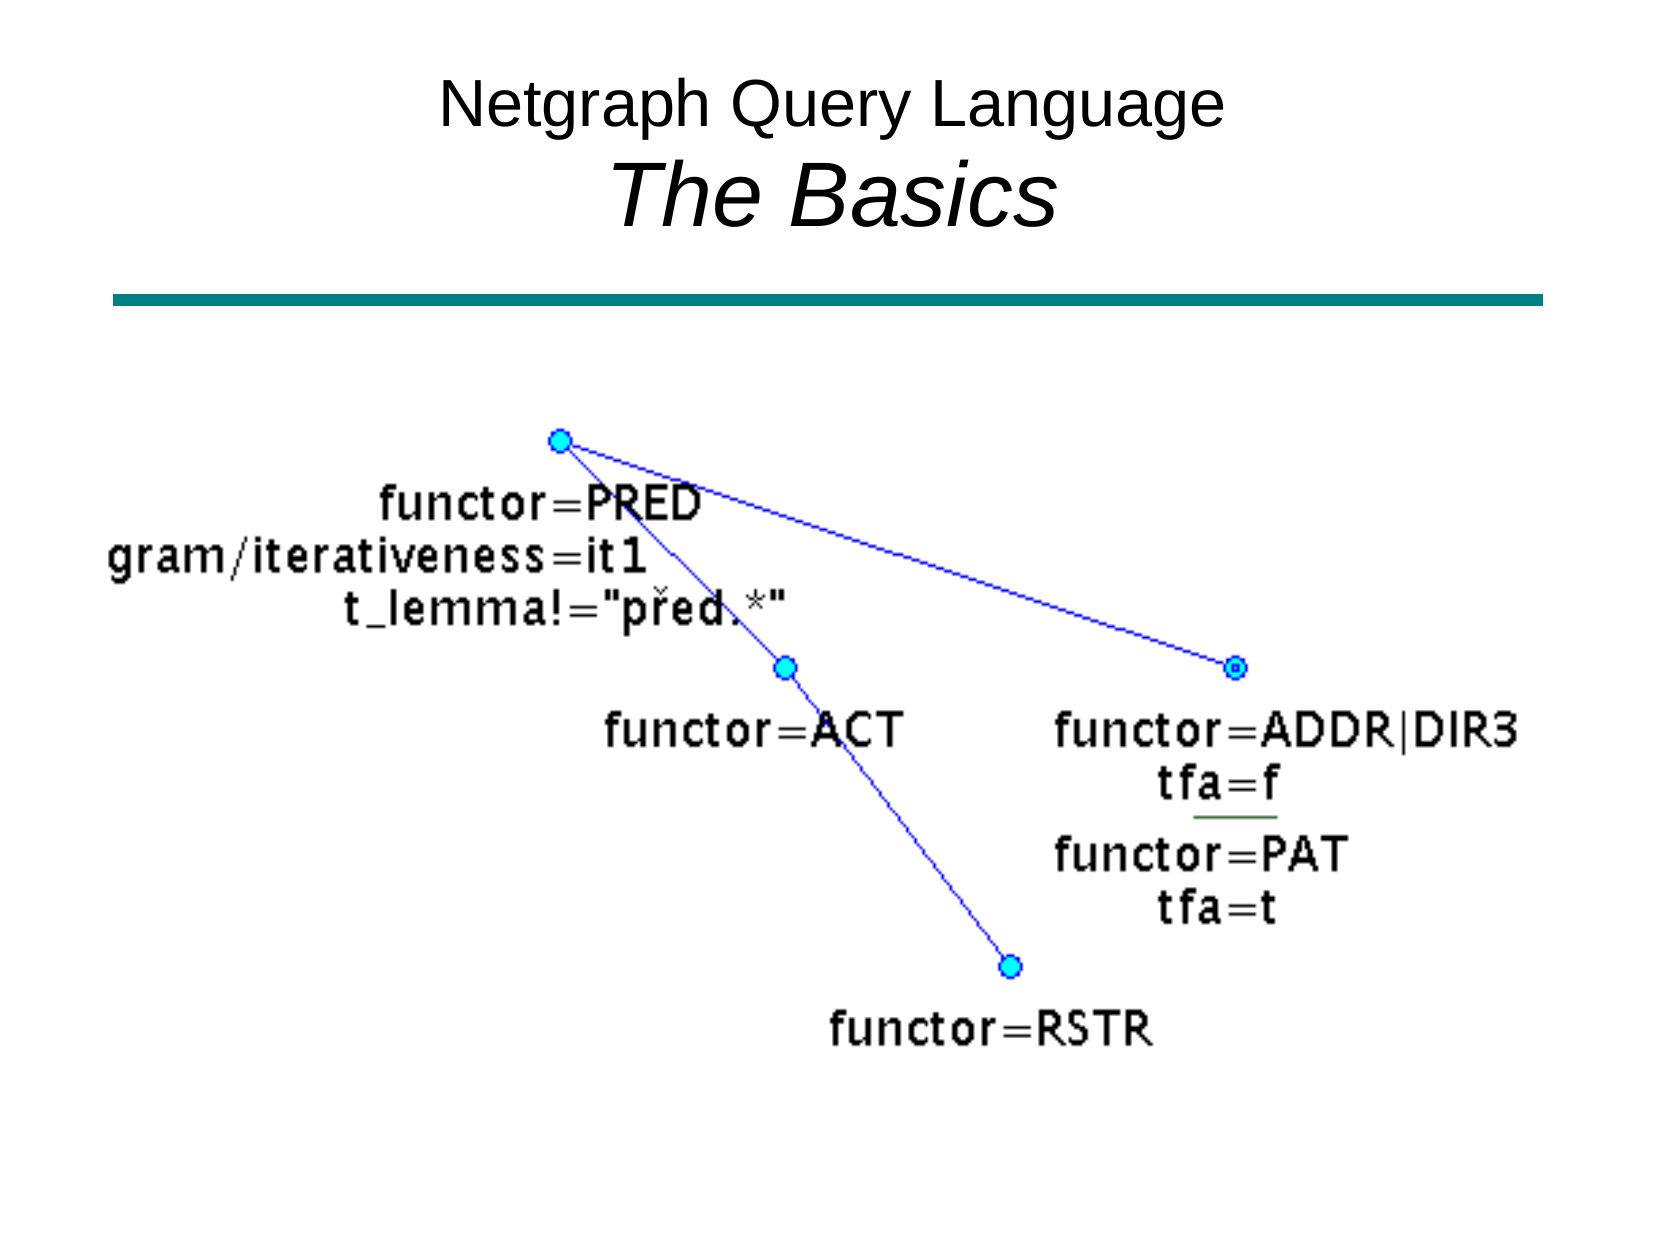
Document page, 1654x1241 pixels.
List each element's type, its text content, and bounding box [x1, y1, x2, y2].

title Netgraph Query Language The Basics [88, 42, 1577, 268]
picture [88, 413, 1536, 1063]
